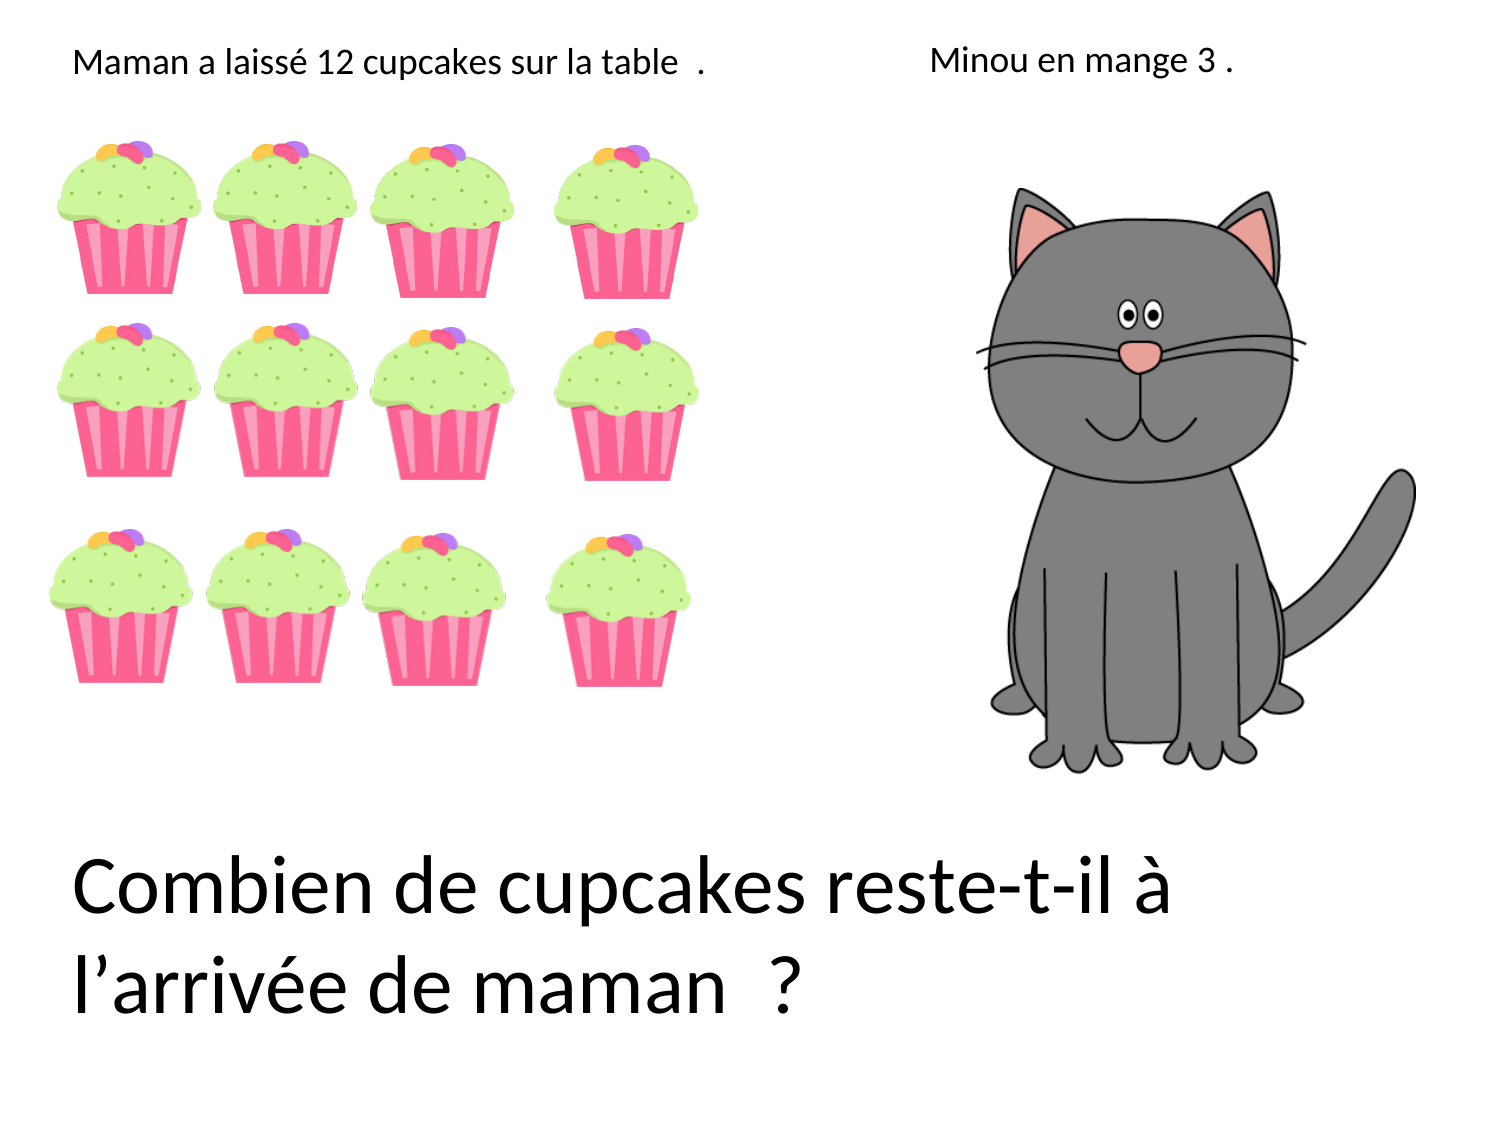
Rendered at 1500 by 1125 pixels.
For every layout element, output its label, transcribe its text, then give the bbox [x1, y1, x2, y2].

text_box Combien de cupcakes reste-t-il à l’arrivée de maman ? [57, 822, 1209, 1037]
picture [554, 145, 698, 299]
picture [976, 188, 1416, 774]
text_box Minou en mange 3 . [906, 27, 1250, 88]
picture [49, 529, 691, 687]
text_box Maman a laissé 12 cupcakes sur la table . [57, 29, 721, 90]
picture [57, 323, 699, 481]
picture [370, 144, 514, 298]
picture [213, 141, 357, 294]
picture [57, 141, 201, 294]
